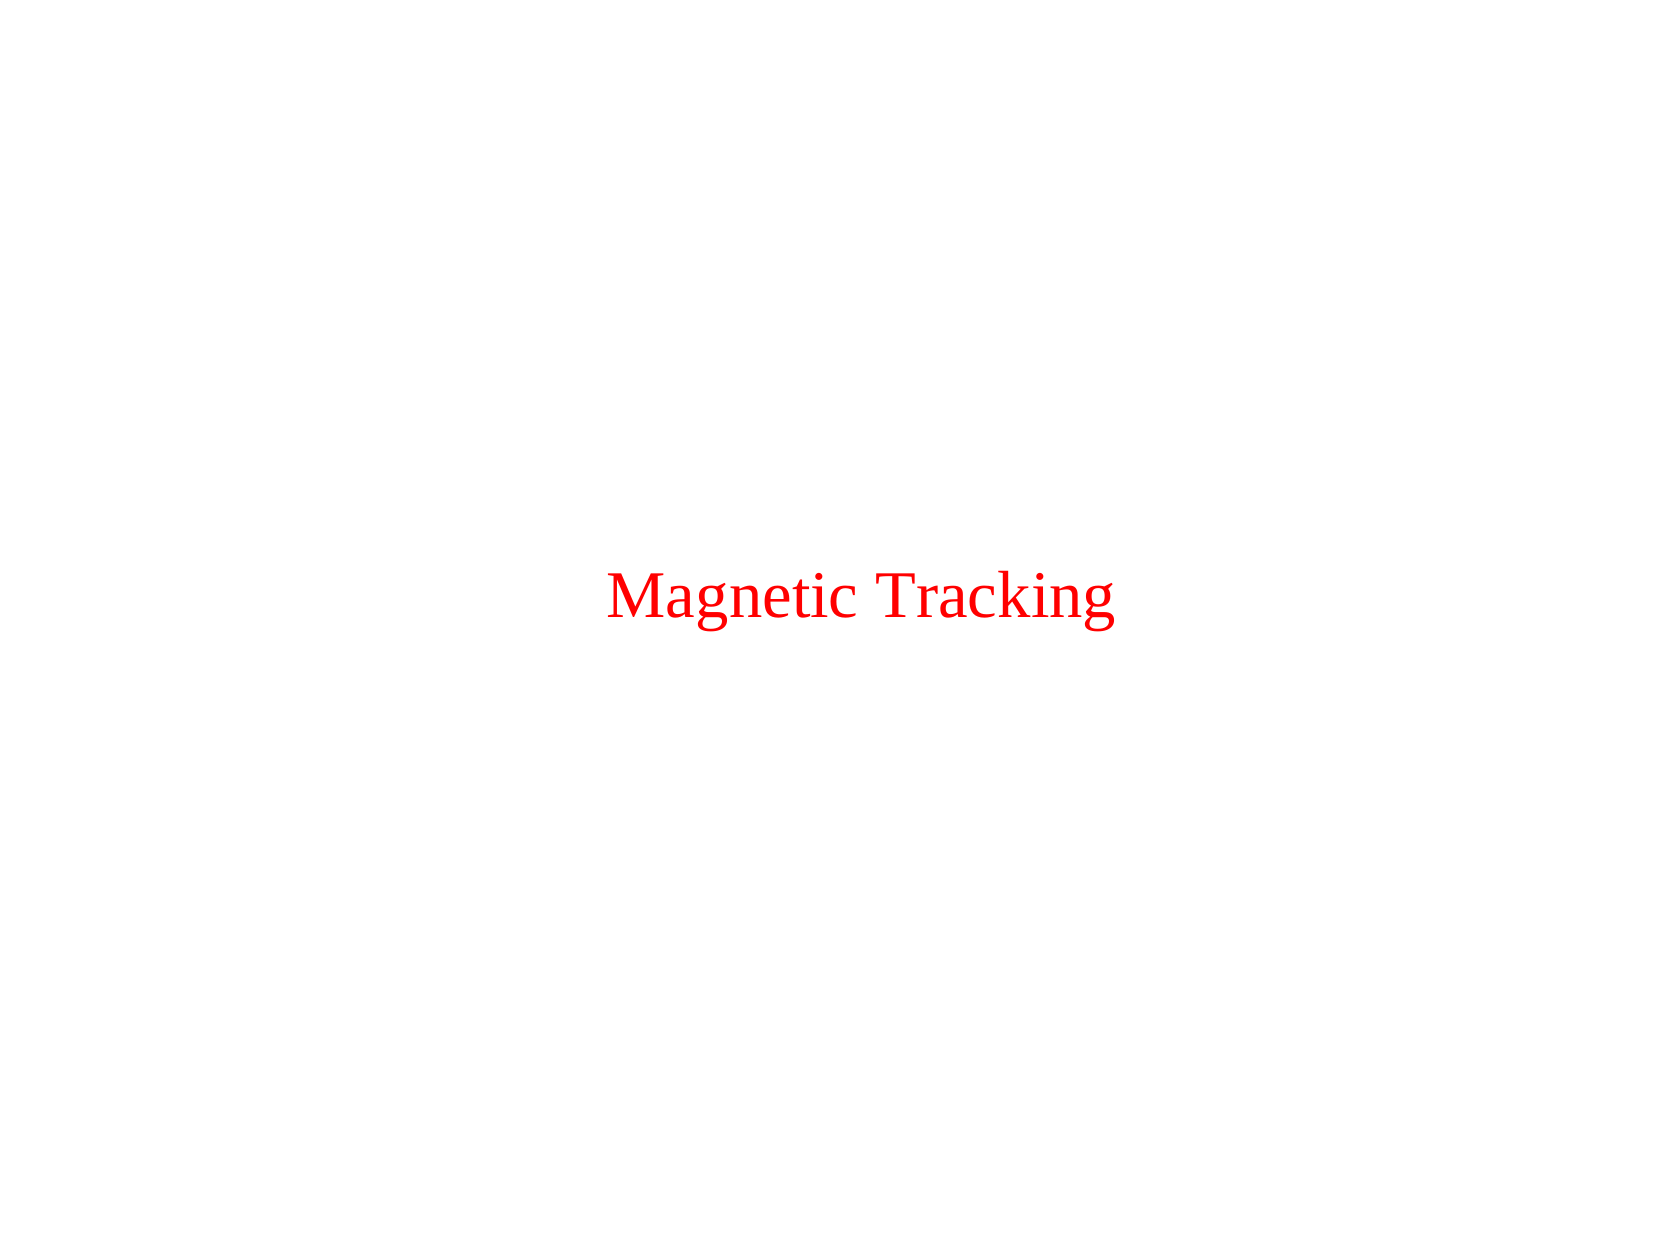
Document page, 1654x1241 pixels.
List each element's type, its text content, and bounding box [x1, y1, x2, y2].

text_box Magnetic Tracking [606, 558, 1116, 633]
